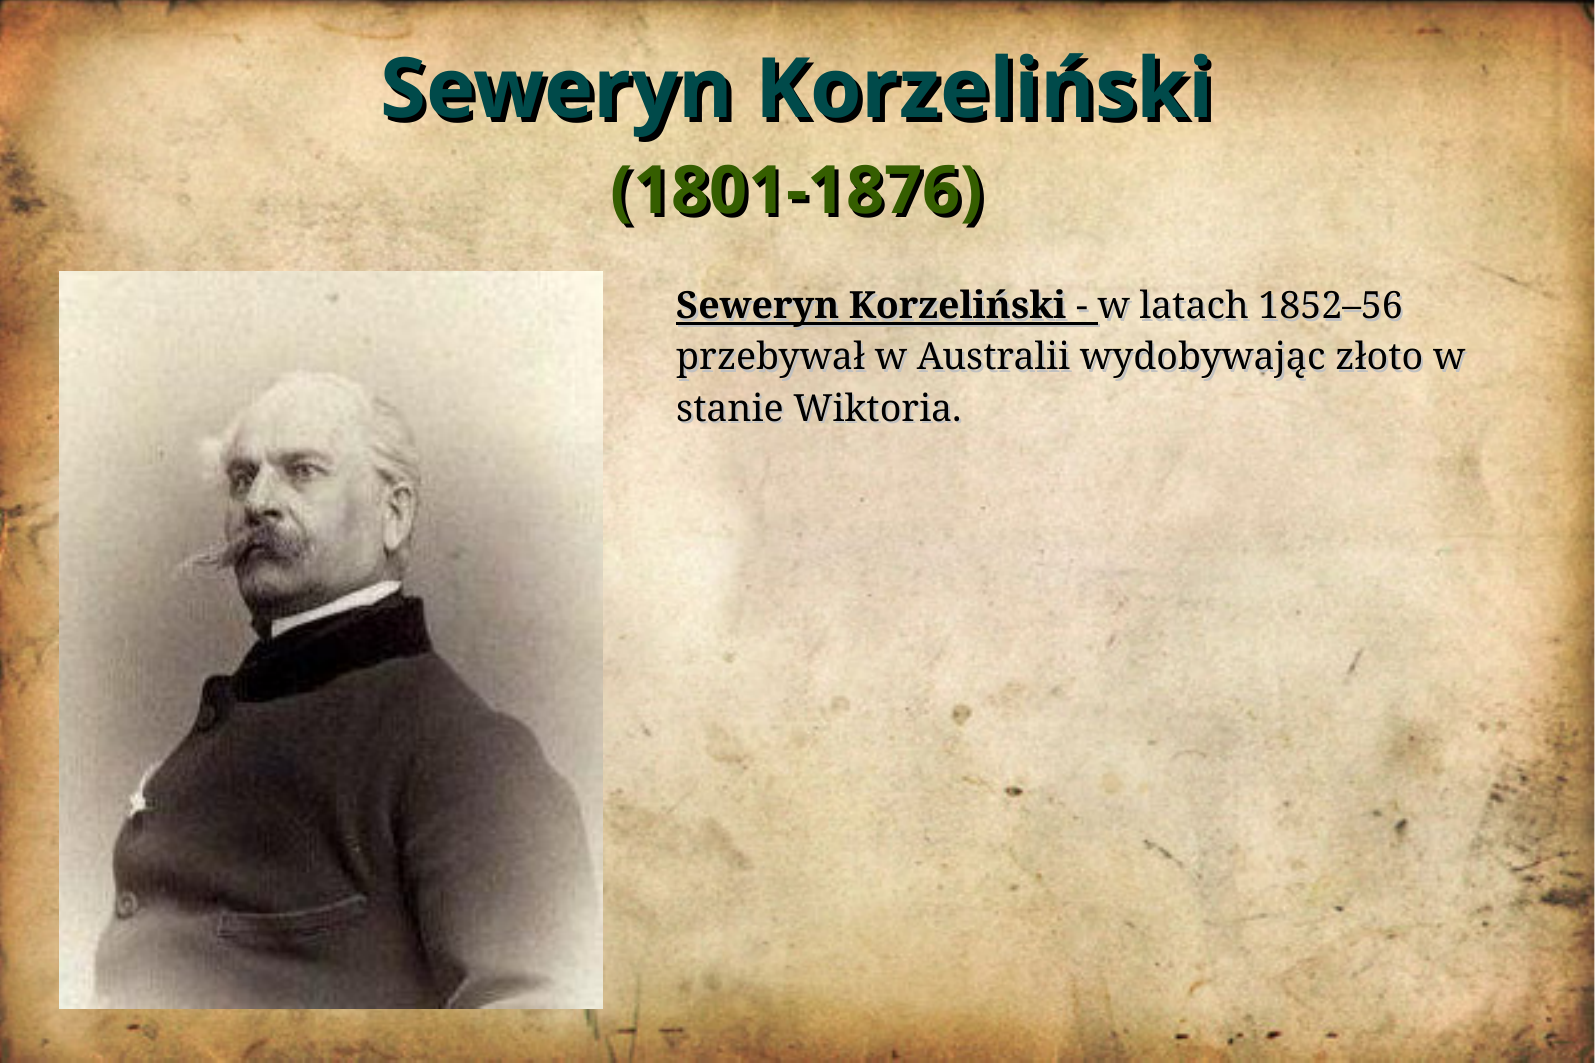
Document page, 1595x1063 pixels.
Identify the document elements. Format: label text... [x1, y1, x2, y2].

title Seweryn Korzeliński (1801-1876) [79, 42, 1515, 220]
picture [0, 0, 1595, 1063]
text_box Seweryn Korzeliński - w latach 1852–56 przebywał w Australii wydobywając złoto w stanie Wiktoria. [661, 271, 1548, 1016]
